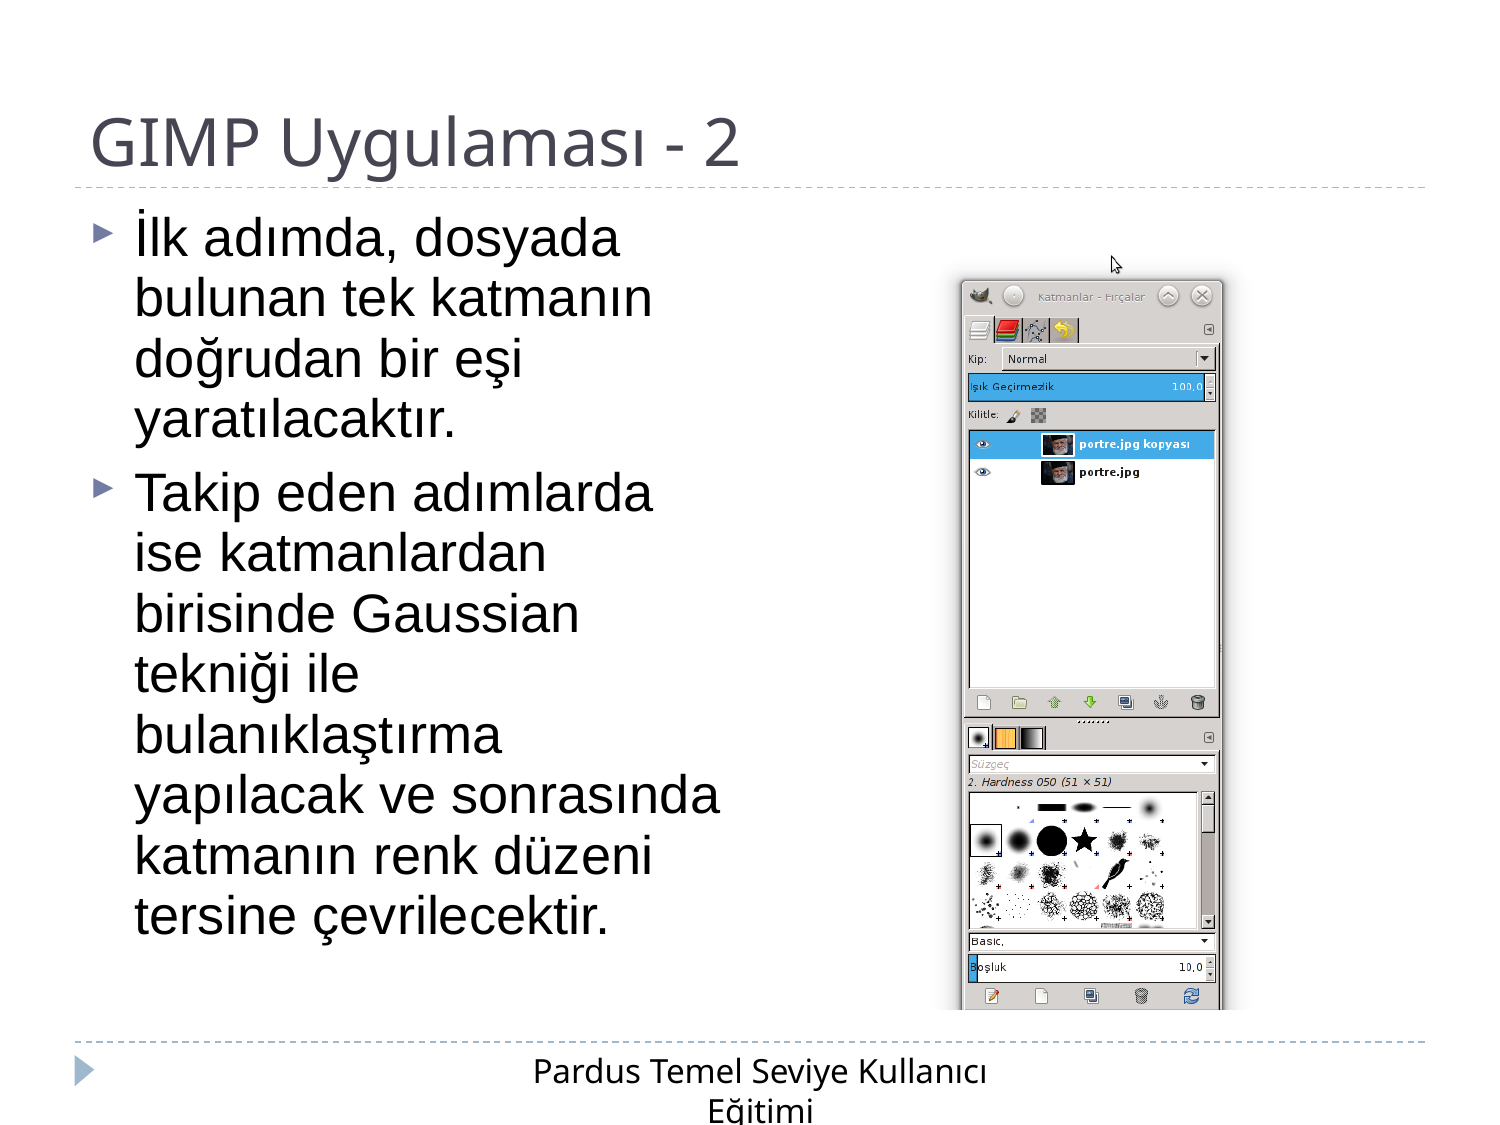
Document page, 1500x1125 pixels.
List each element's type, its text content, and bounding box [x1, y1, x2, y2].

list İlk adımda, dosyada bulunan tek katmanın doğrudan bir eşi yaratılacaktır. Takip eden adımlarda ise katmanlardan birisinde Gaussian tekniği ile bulanıklaştırma yapılacak ve sonrasında katmanın renk düzeni tersine çevrilecektir. [75, 200, 738, 1010]
title GIMP Uygulaması - 2 [75, 37, 1425, 188]
picture [923, 199, 1260, 1010]
